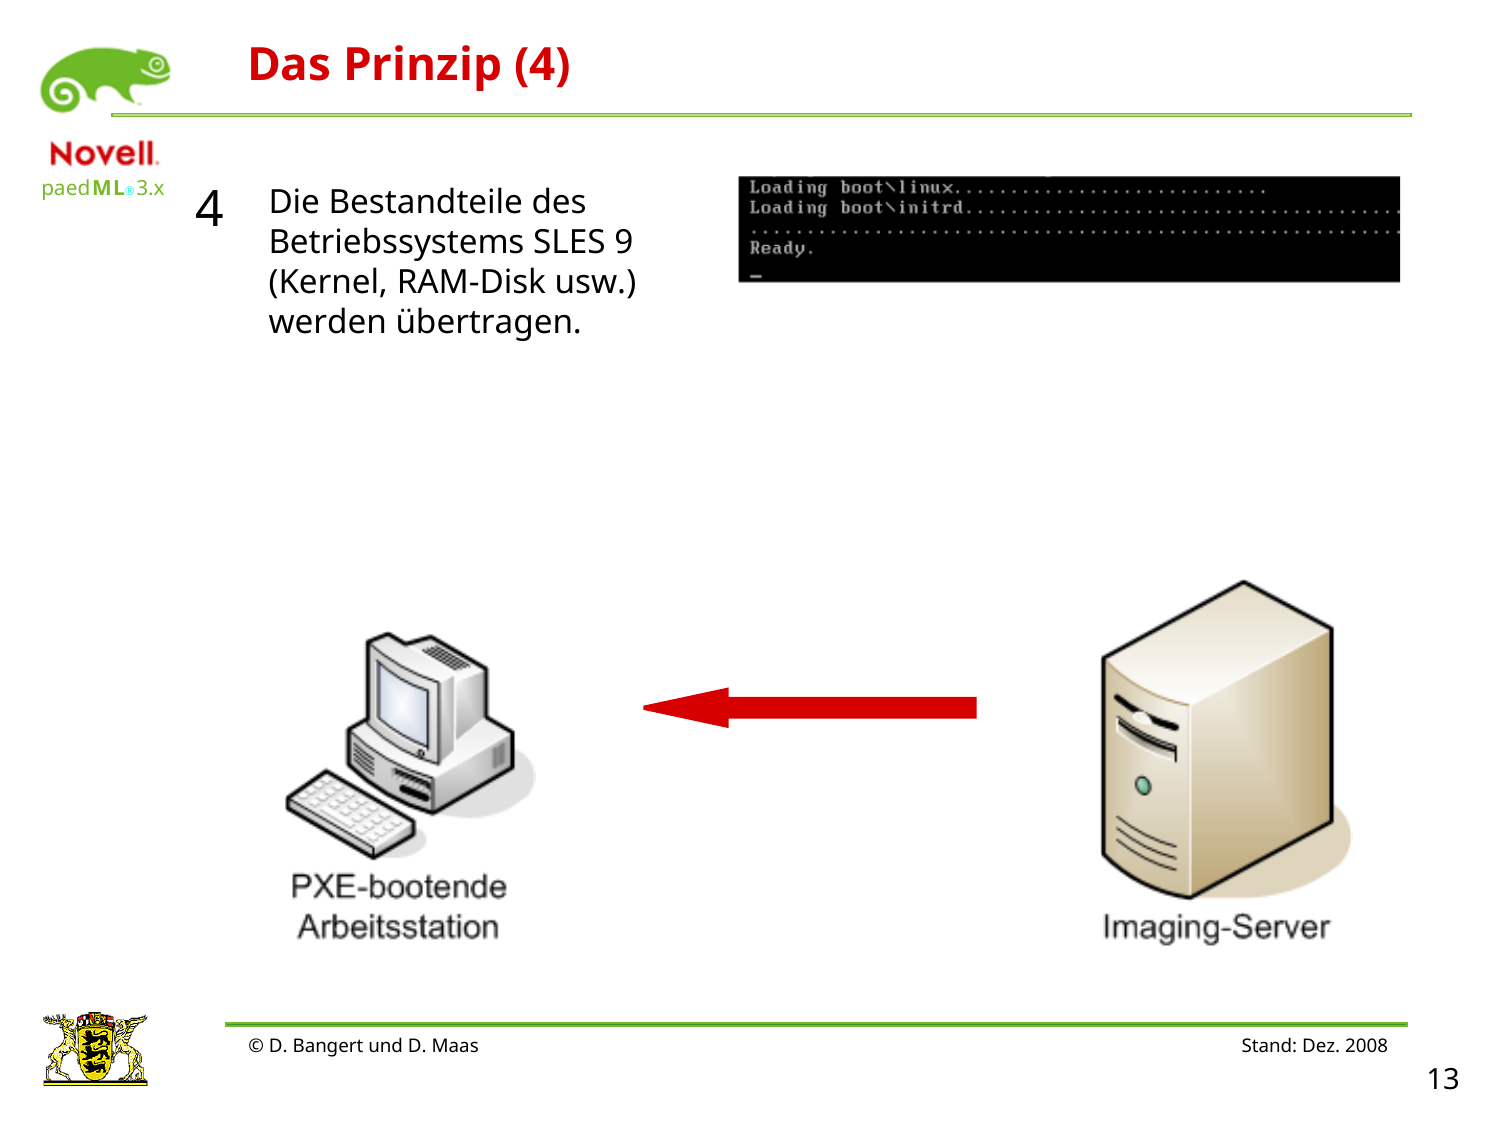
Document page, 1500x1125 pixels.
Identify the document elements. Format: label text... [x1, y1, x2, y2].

picture [1100, 579, 1353, 951]
picture [285, 631, 536, 951]
picture [26, 30, 184, 188]
text_box 4 [180, 169, 280, 245]
title Das Prinzip (4)‏ [232, 12, 1388, 113]
text_box Die Bestandteile des Betriebssystems SLES 9 (Kernel, RAM-Disk usw.) werden übertragen. [253, 172, 715, 348]
picture [41, 1011, 148, 1088]
text_box [643, 690, 975, 726]
picture [738, 176, 1401, 283]
